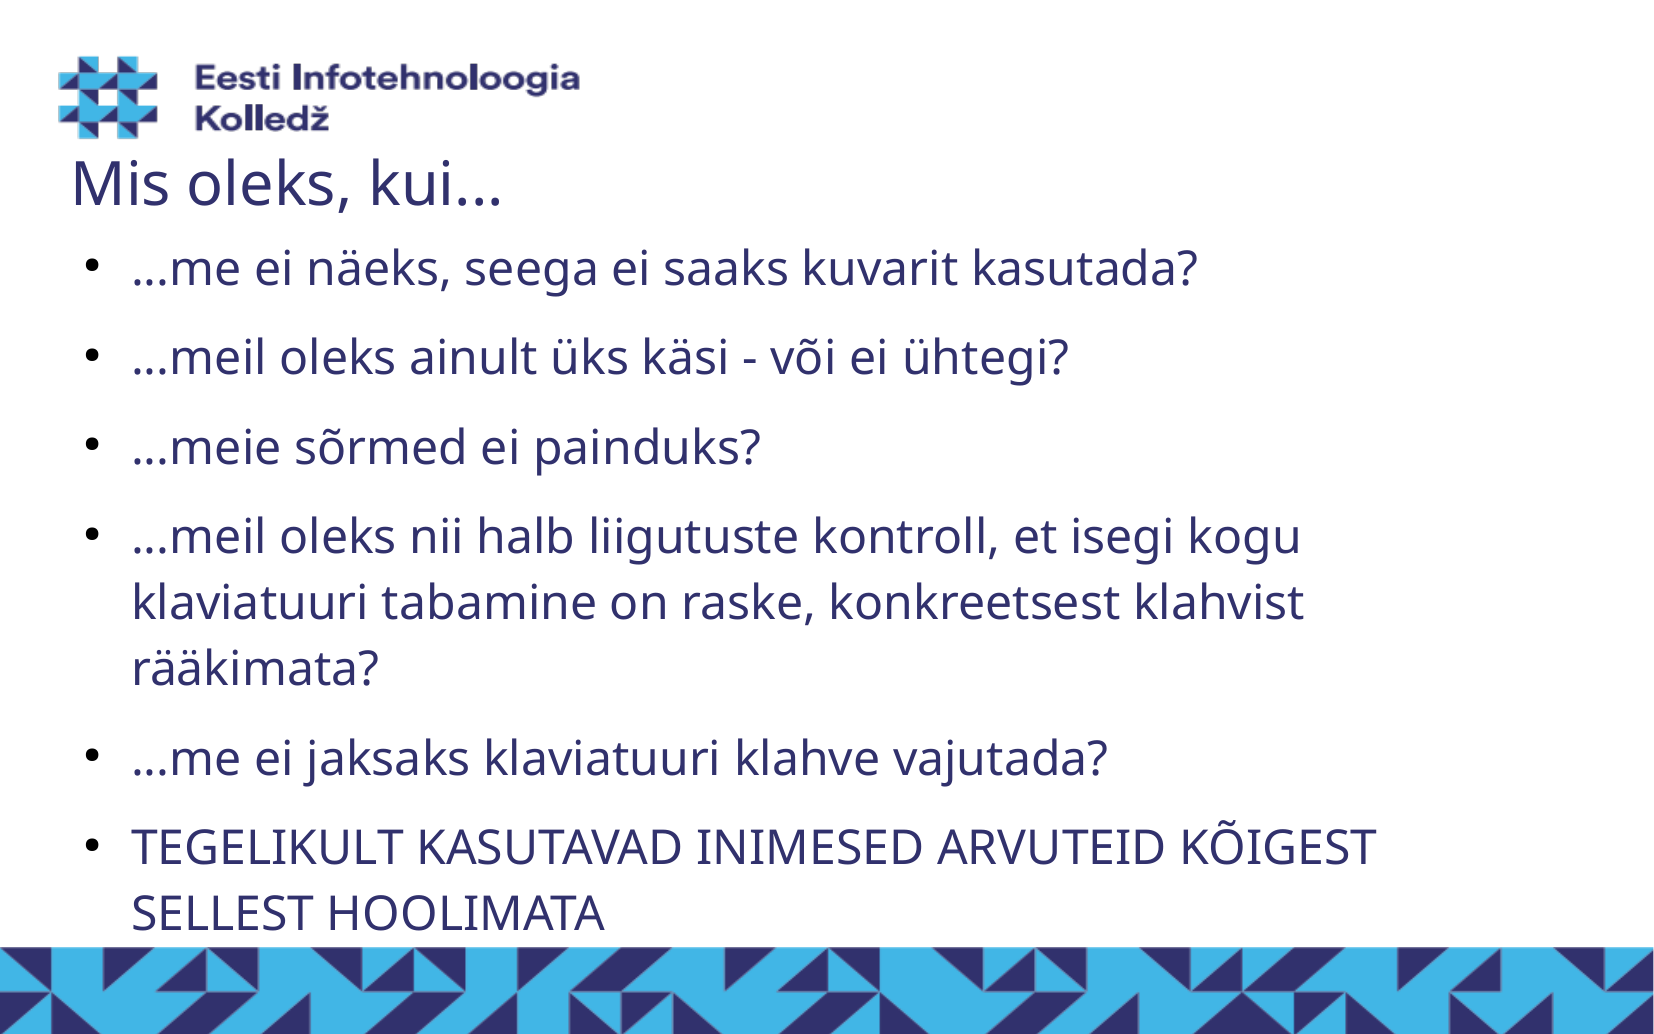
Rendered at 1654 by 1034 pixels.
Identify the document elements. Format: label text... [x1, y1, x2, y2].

list ...me ei näeks, seega ei saaks kuvarit kasutada? ...meil oleks ainult üks käsi - või ei ühtegi? ...meie sõrmed ei painduks? ...meil oleks nii halb liigutuste kontroll, et isegi kogu klaviatuuri tabamine on raske, konkreetsest klahvist rääkimata? ...me ei jaksaks klaviatuuri klahve vajutada? TEGELIKULT KASUTAVAD INIMESED ARVUTEID KÕIGEST SELLEST HOOLIMATA [68, 233, 1534, 950]
title Mis oleks, kui... [70, 95, 1207, 233]
